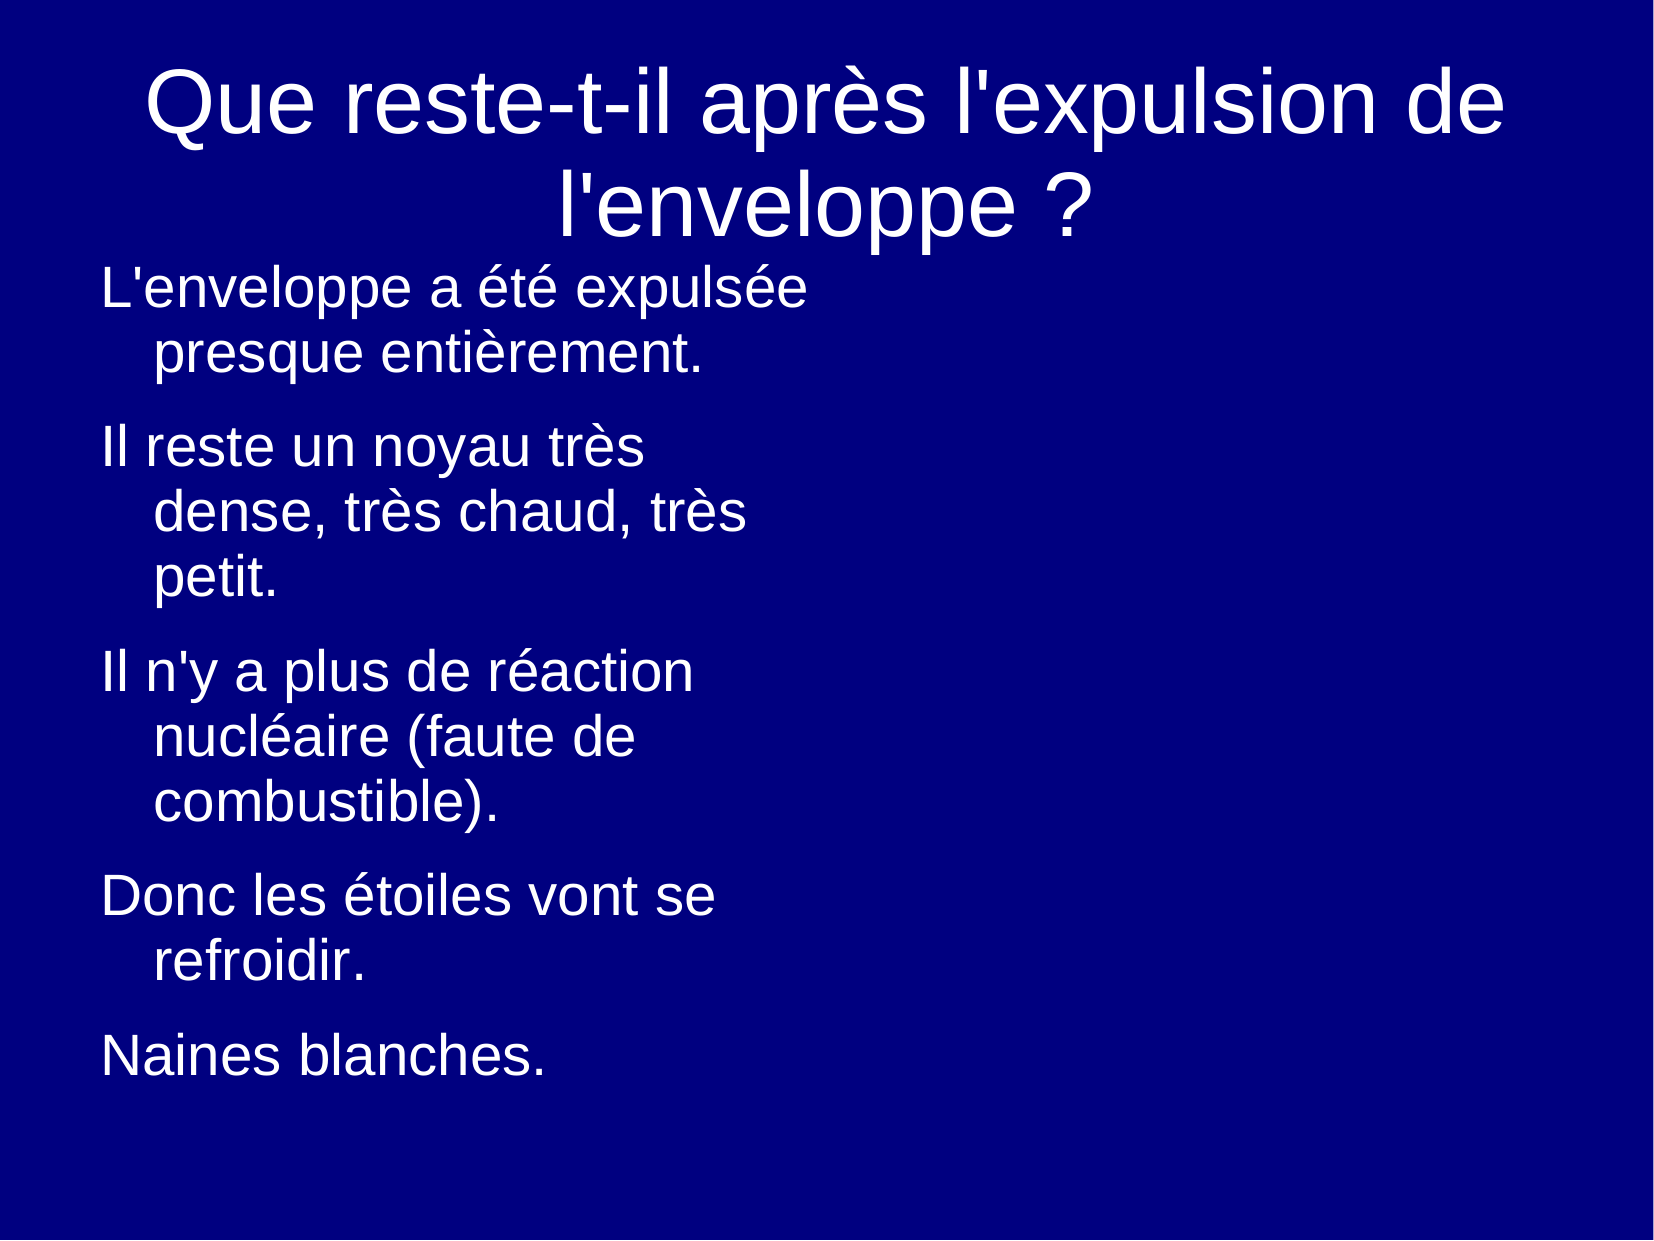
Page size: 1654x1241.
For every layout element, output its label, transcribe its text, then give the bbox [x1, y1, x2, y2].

list L'enveloppe a été expulsée presque entièrement. Il reste un noyau très dense, très chaud, très petit. Il n'y a plus de réaction nucléaire (faute de combustible). Donc les étoiles vont se refroidir. Naines blanches. [82, 254, 827, 1150]
title Que reste-t-il après l'expulsion de l'enveloppe ? [82, 49, 1571, 257]
